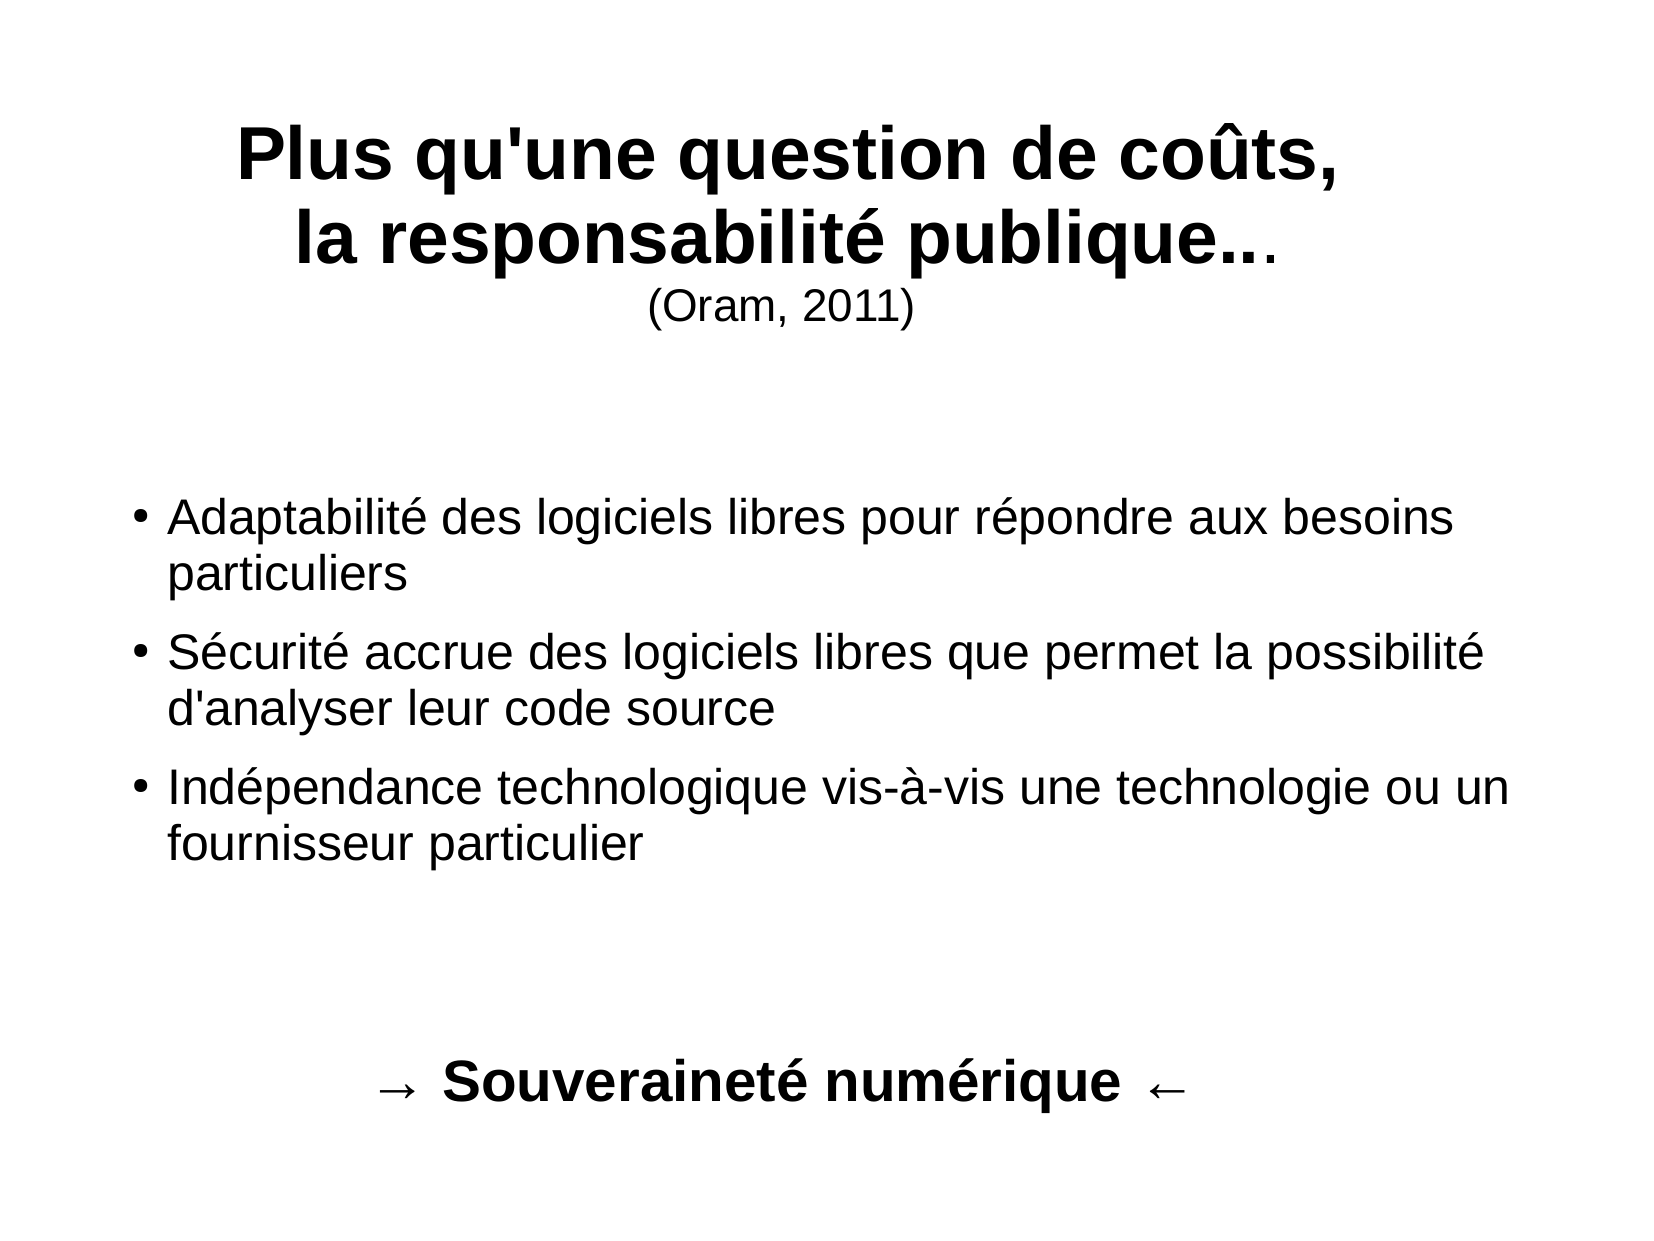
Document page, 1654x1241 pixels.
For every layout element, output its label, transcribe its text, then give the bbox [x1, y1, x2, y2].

text_box Adaptabilité des logiciels libres pour répondre aux besoins particuliers Sécurité accrue des logiciels libres que permet la possibilité d'analyser leur code source Indépendance technologique vis-à-vis une technologie ou un fournisseur particulier [117, 481, 1589, 919]
text_box → Souveraineté numérique ← [353, 1041, 1301, 1130]
text_box Plus qu'une question de coûts, la responsabilité publique... (Oram, 2011) [221, 104, 1472, 362]
